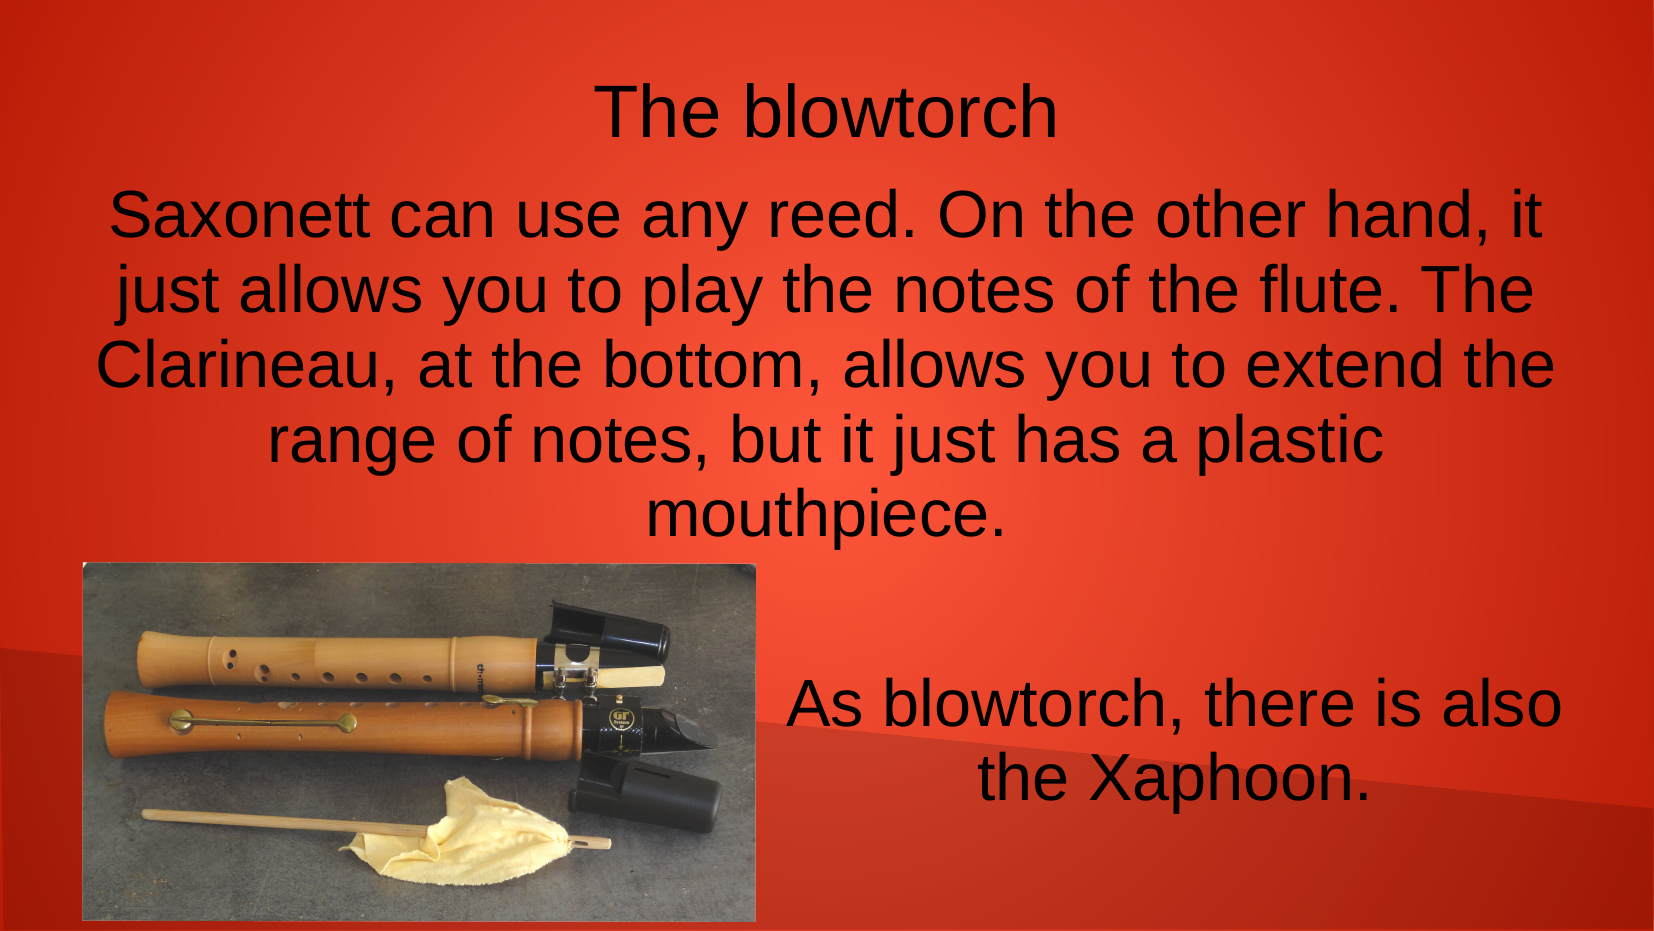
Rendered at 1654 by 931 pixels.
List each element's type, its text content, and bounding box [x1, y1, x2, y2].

subtitle Saxonett can use any reed. On the other hand, it just allows you to play the notes of the flute. The Clarineau, at the bottom, allows you to extend the range of notes, but it just has a plastic mouthpiece. [82, 177, 1571, 552]
picture [82, 562, 756, 922]
text_box As blowtorch, there is also the Xaphoon. [767, 571, 1583, 910]
title The blowtorch [82, 35, 1571, 177]
